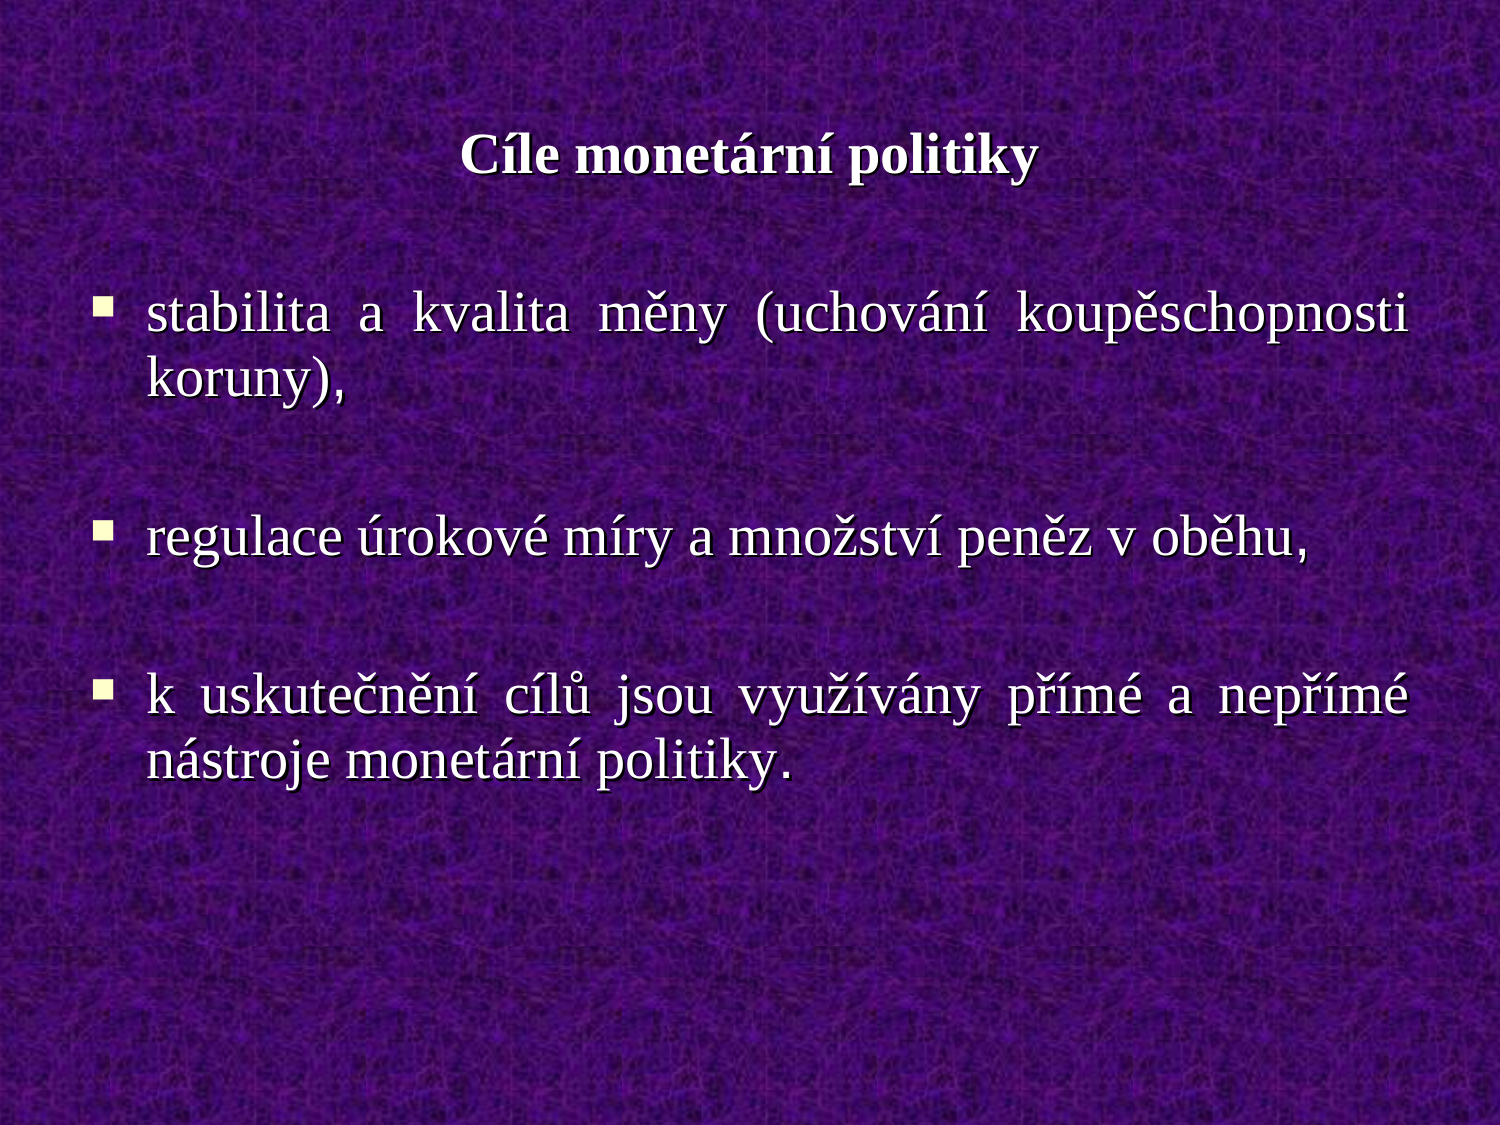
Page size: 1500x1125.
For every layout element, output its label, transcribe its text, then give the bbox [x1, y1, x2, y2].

list Cíle monetární politiky stabilita a kvalita měny (uchování koupěschopnosti koruny), regulace úrokové míry a množství peněz v oběhu, k uskutečnění cílů jsou využívány přímé a nepřímé nástroje monetární politiky. [75, 113, 1426, 1015]
picture [0, 0, 1500, 1125]
